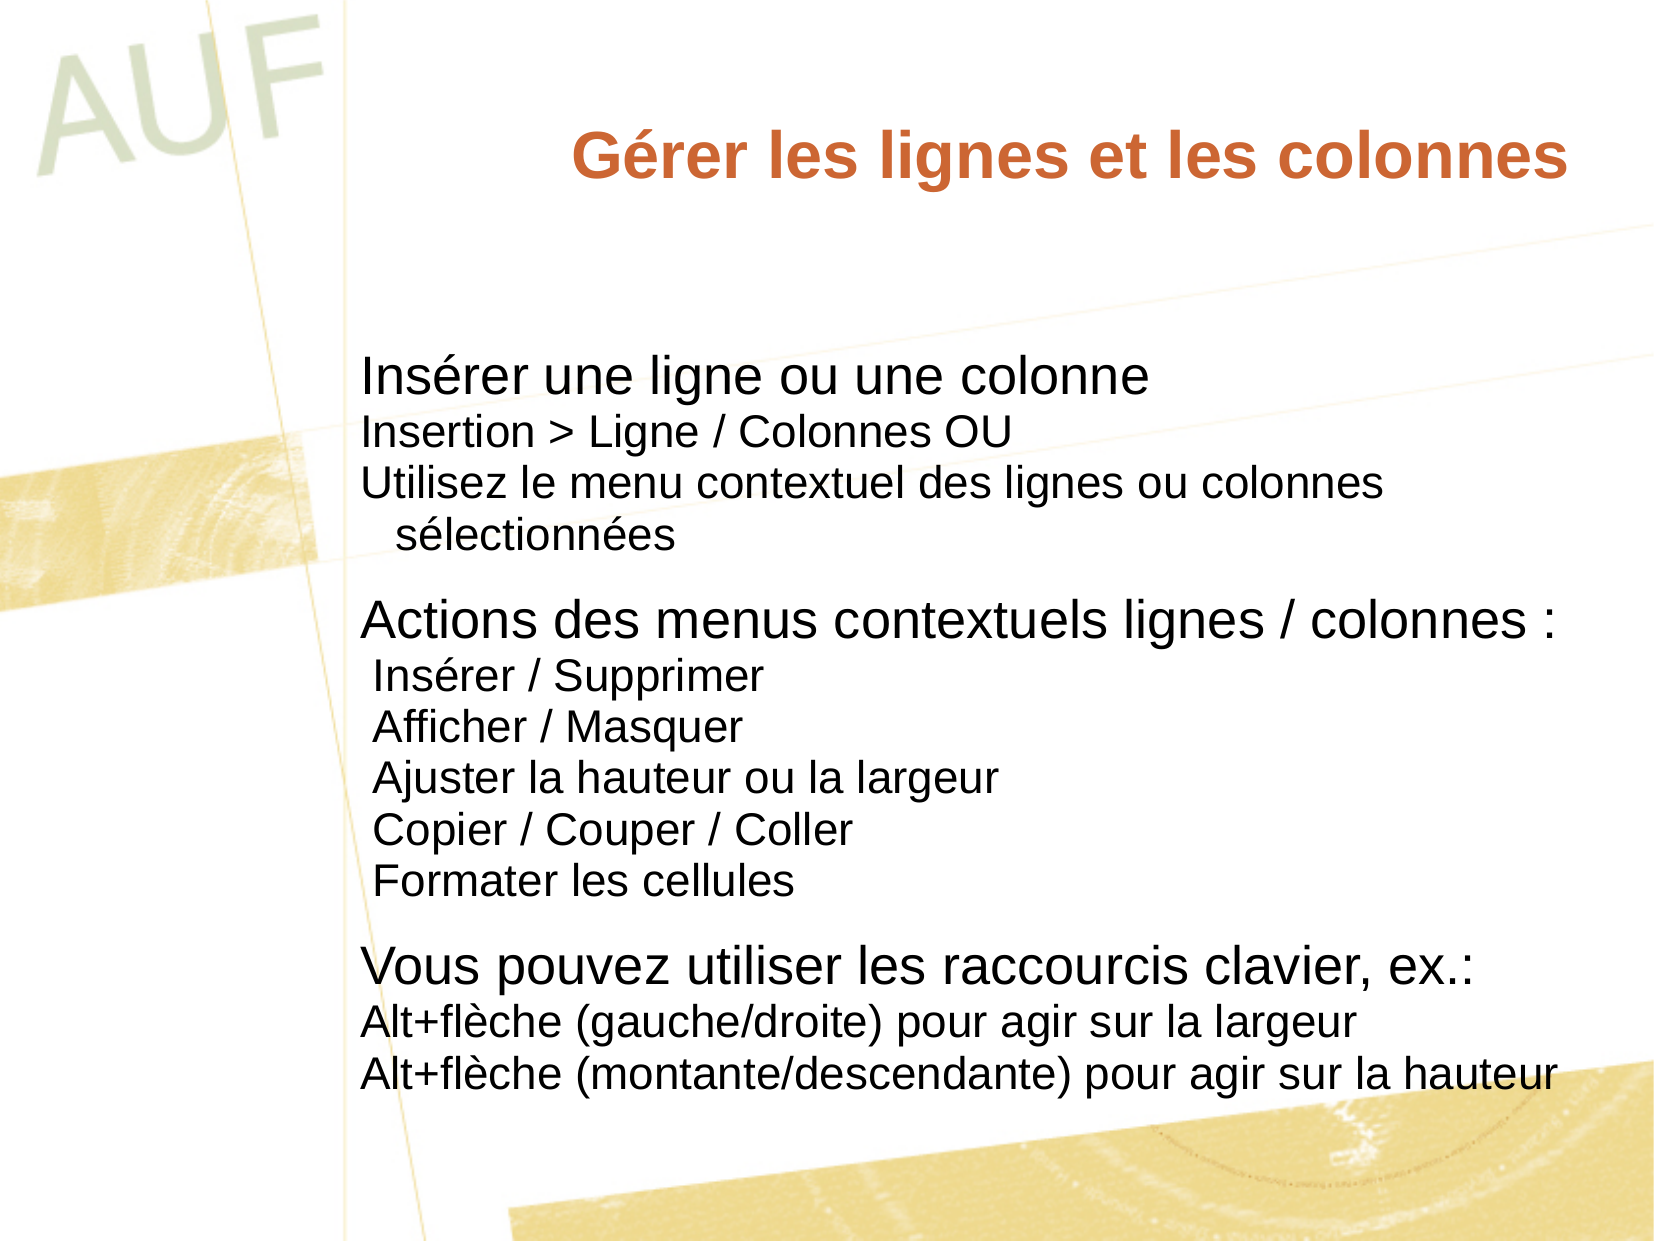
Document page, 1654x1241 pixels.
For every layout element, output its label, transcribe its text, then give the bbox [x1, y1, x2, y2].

subtitle Insérer une ligne ou une colonne Insertion > Ligne / Colonnes OU Utilisez le menu contextuel des lignes ou colonnes sélectionnées Actions des menus contextuels lignes / colonnes : Insérer / Supprimer Afficher / Masquer Ajuster la hauteur ou la largeur Copier / Couper / Coller Formater les cellules Vous pouvez utiliser les raccourcis clavier, ex.: Alt+flèche (gauche/droite) pour agir sur la largeur Alt+flèche (montante/descendante) pour agir sur la hauteur [324, 292, 1571, 1152]
title Gérer les lignes et les colonnes [324, 59, 1571, 252]
picture [0, 0, 1654, 1241]
